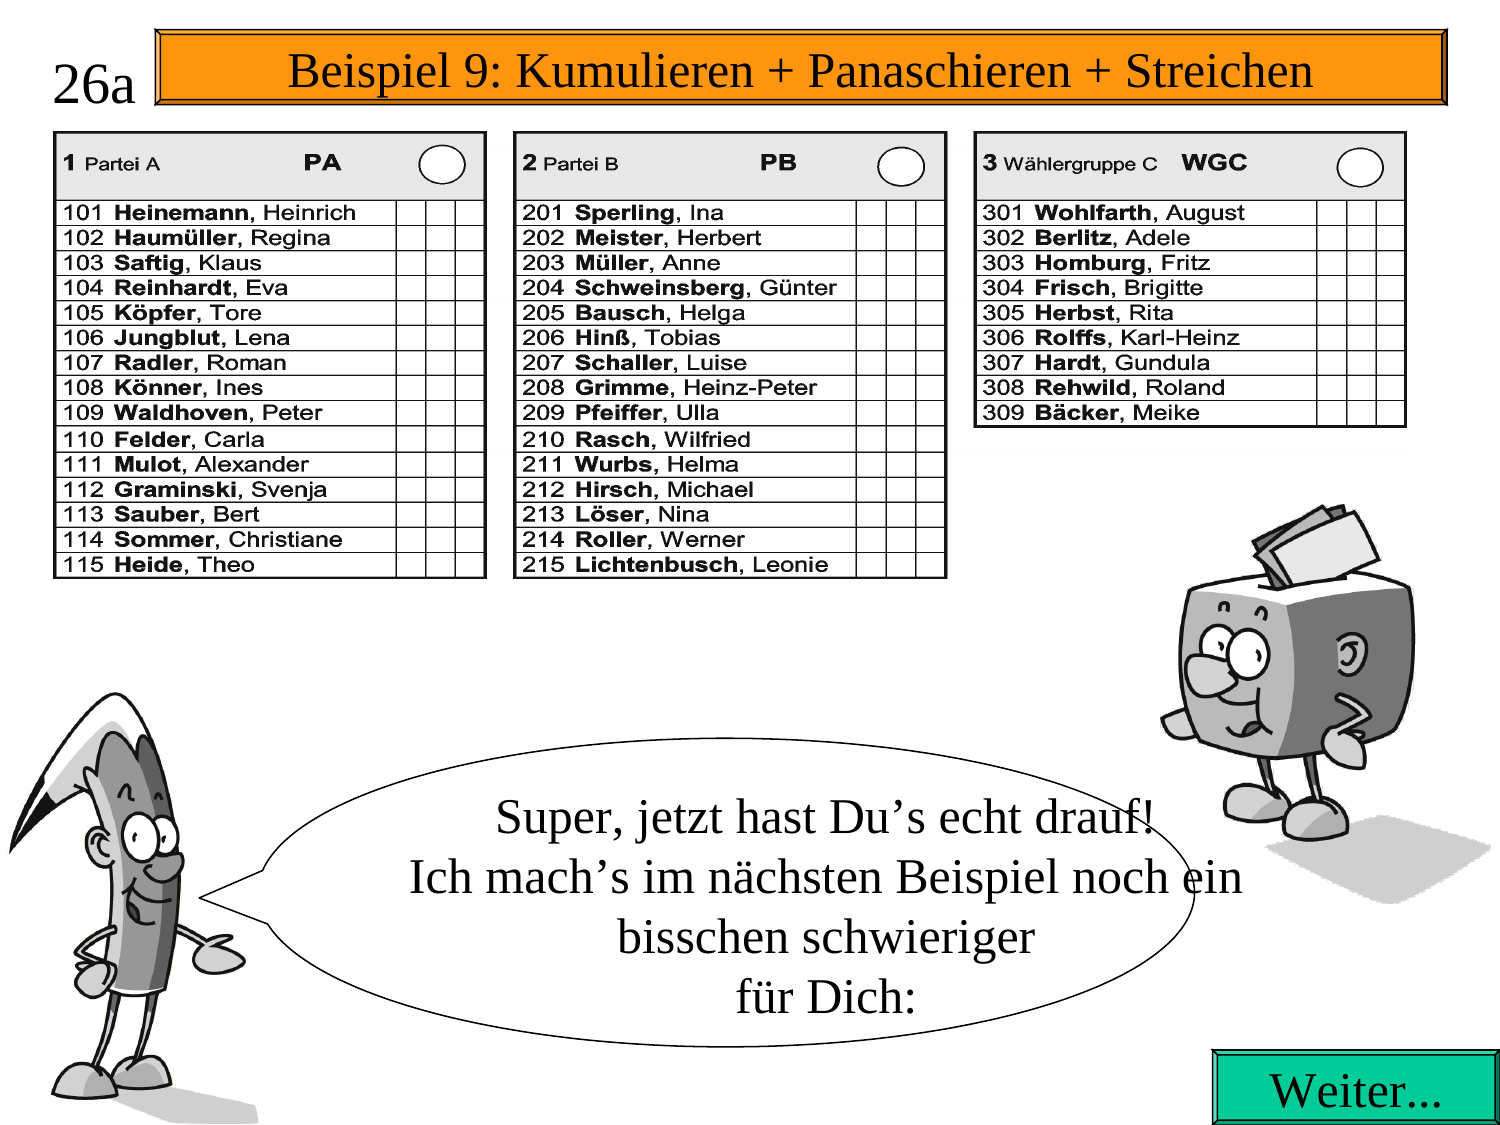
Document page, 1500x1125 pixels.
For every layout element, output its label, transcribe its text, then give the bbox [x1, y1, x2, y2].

text_box 26a [37, 37, 184, 138]
picture [3, 681, 258, 1124]
text_box Weiter... [1218, 1055, 1495, 1120]
text_box Super, jetzt hast Du’s echt drauf! Ich mach’s im nächsten Beispiel noch ein bisschen schwieriger für Dich: [258, 738, 1195, 1047]
text_box Beispiel 9: Kumulieren + Panaschieren + Streichen [161, 35, 1442, 99]
picture [1191, 871, 1197, 879]
picture [53, 131, 1491, 904]
